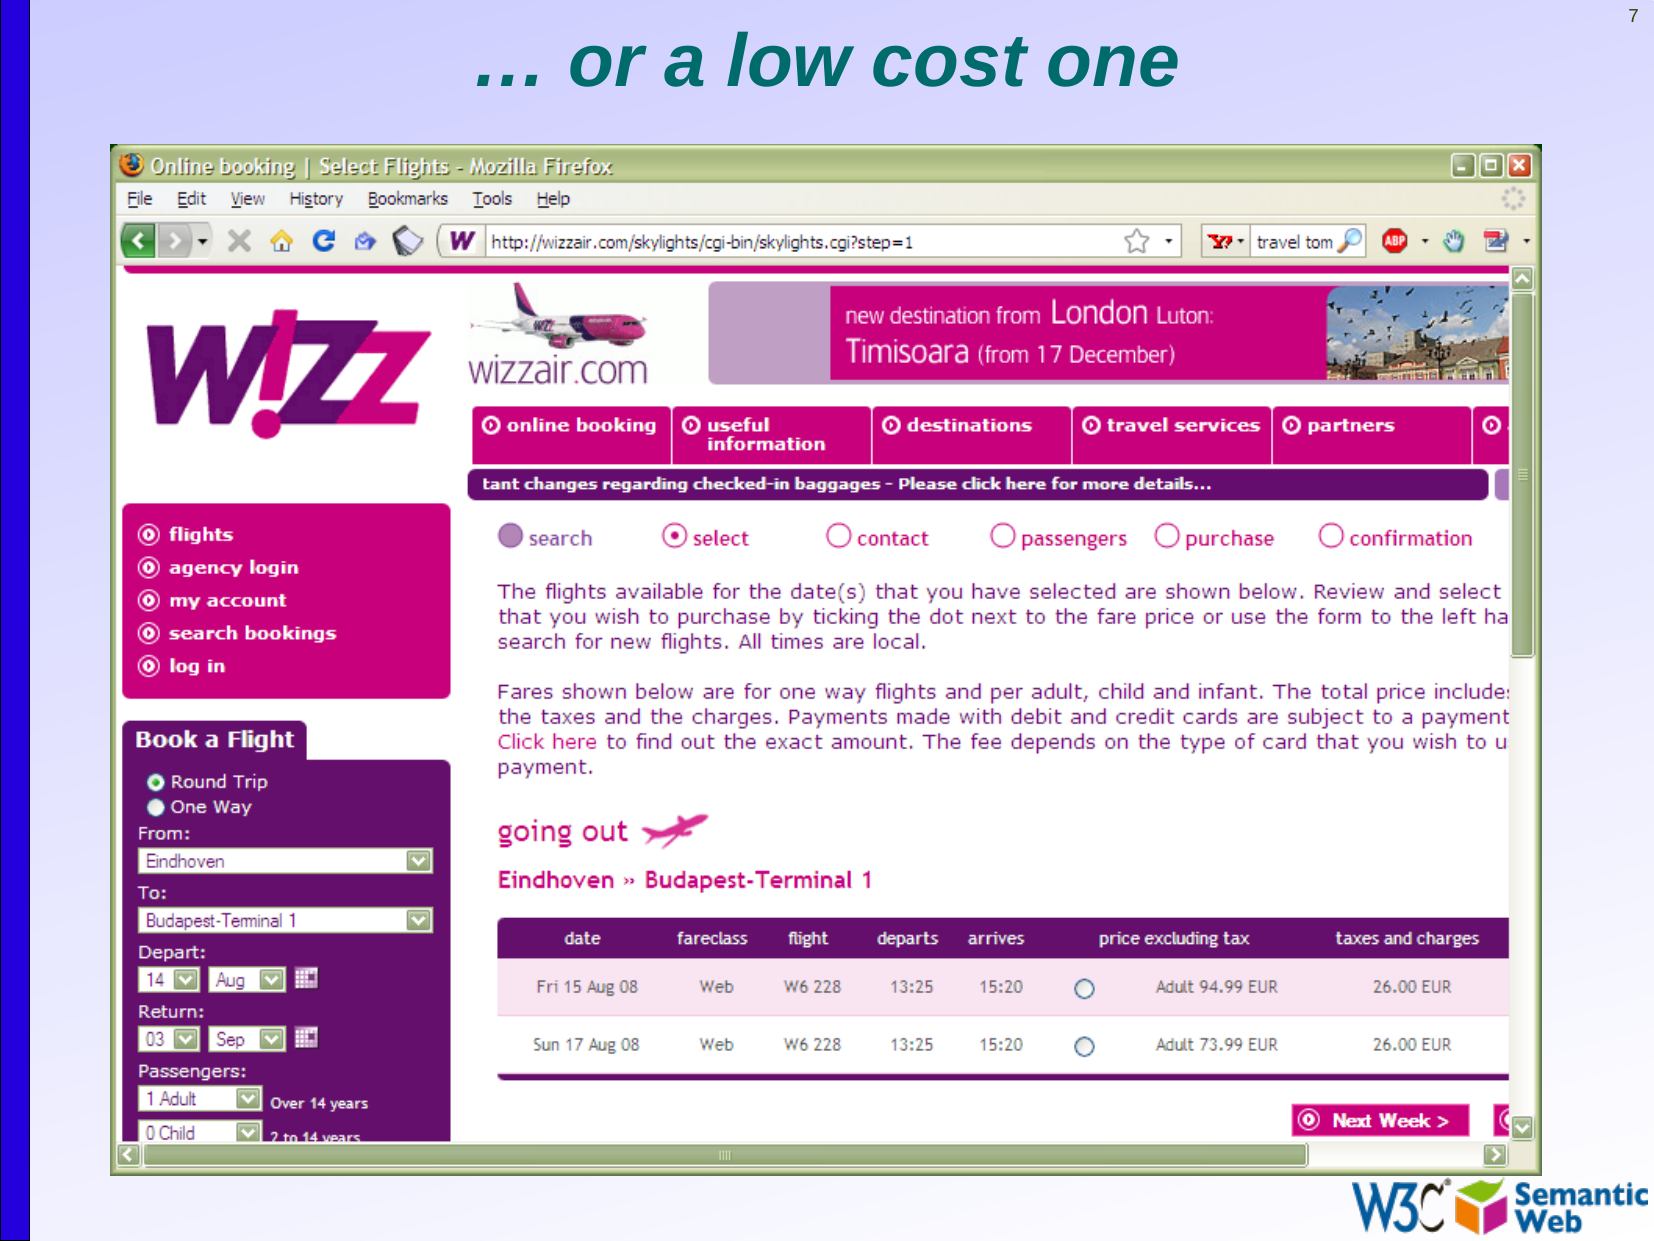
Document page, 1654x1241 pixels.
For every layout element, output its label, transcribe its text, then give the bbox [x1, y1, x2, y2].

title … or a low cost one [0, 0, 1654, 119]
picture [110, 144, 1648, 1235]
